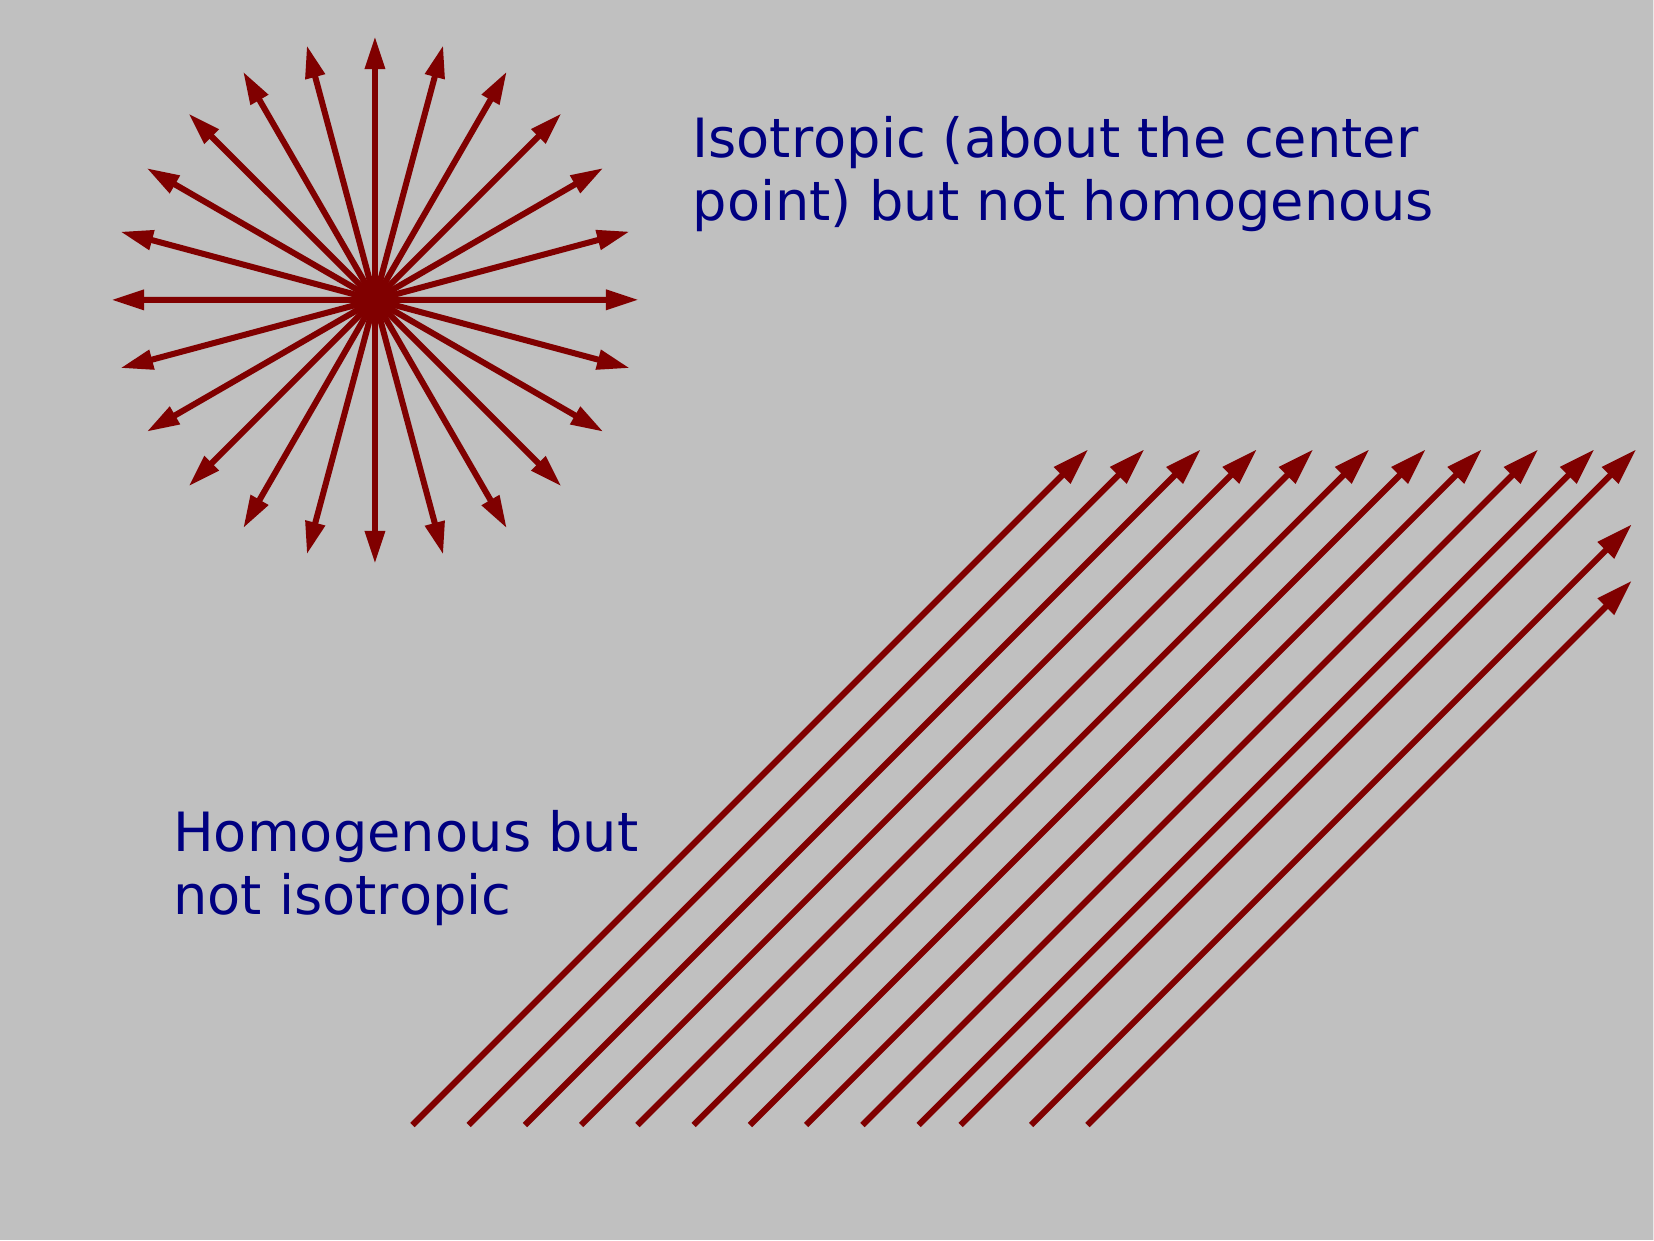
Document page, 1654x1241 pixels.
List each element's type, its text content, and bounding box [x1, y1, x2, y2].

text_box Homogenous but not isotropic [155, 790, 676, 938]
text_box Isotropic (about the center point) but not homogenous [675, 96, 1463, 244]
